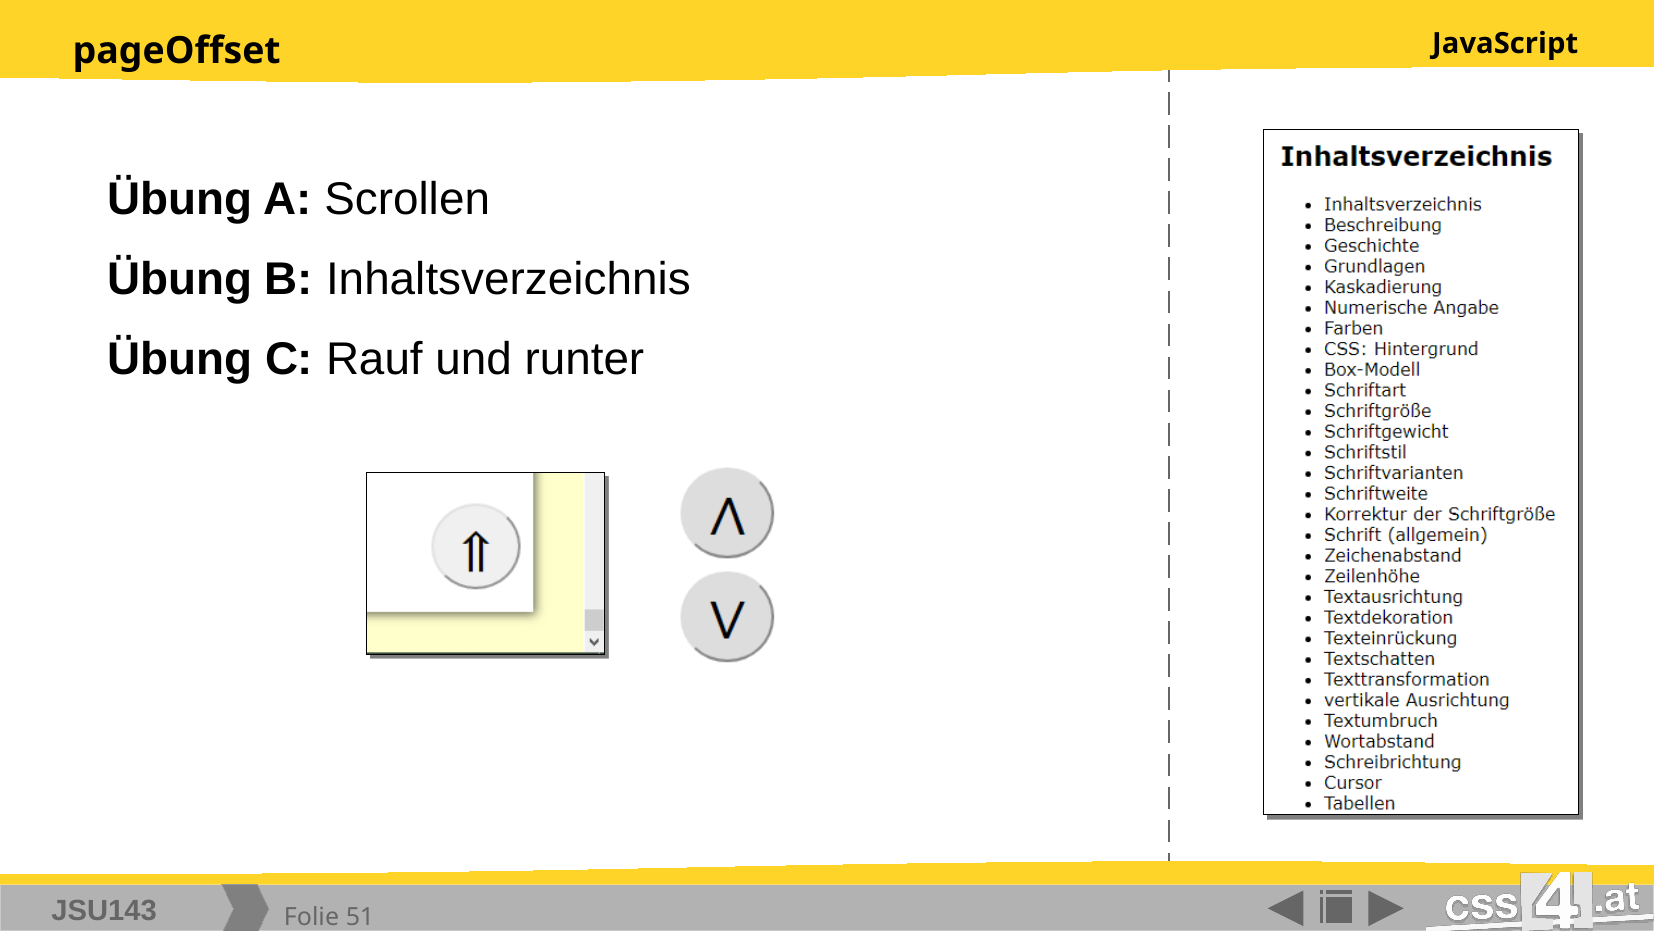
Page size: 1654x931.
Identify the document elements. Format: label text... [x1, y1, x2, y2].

picture [366, 472, 605, 655]
text_box Folie <Foliennummer> [269, 891, 542, 931]
text_box [0, 861, 1654, 931]
picture [1263, 129, 1579, 815]
picture [661, 431, 794, 703]
text_box pageOffset [57, 16, 416, 69]
text_box Übung A: Scrollen [92, 165, 618, 232]
text_box Übung B: Inhaltsverzeichnis [92, 245, 707, 312]
text_box Übung C: Rauf und runter [92, 325, 673, 392]
text_box JSU143 [36, 886, 209, 931]
text_box JavaScript [1417, 15, 1607, 60]
text_box [0, 0, 1654, 83]
picture [1426, 872, 1654, 931]
